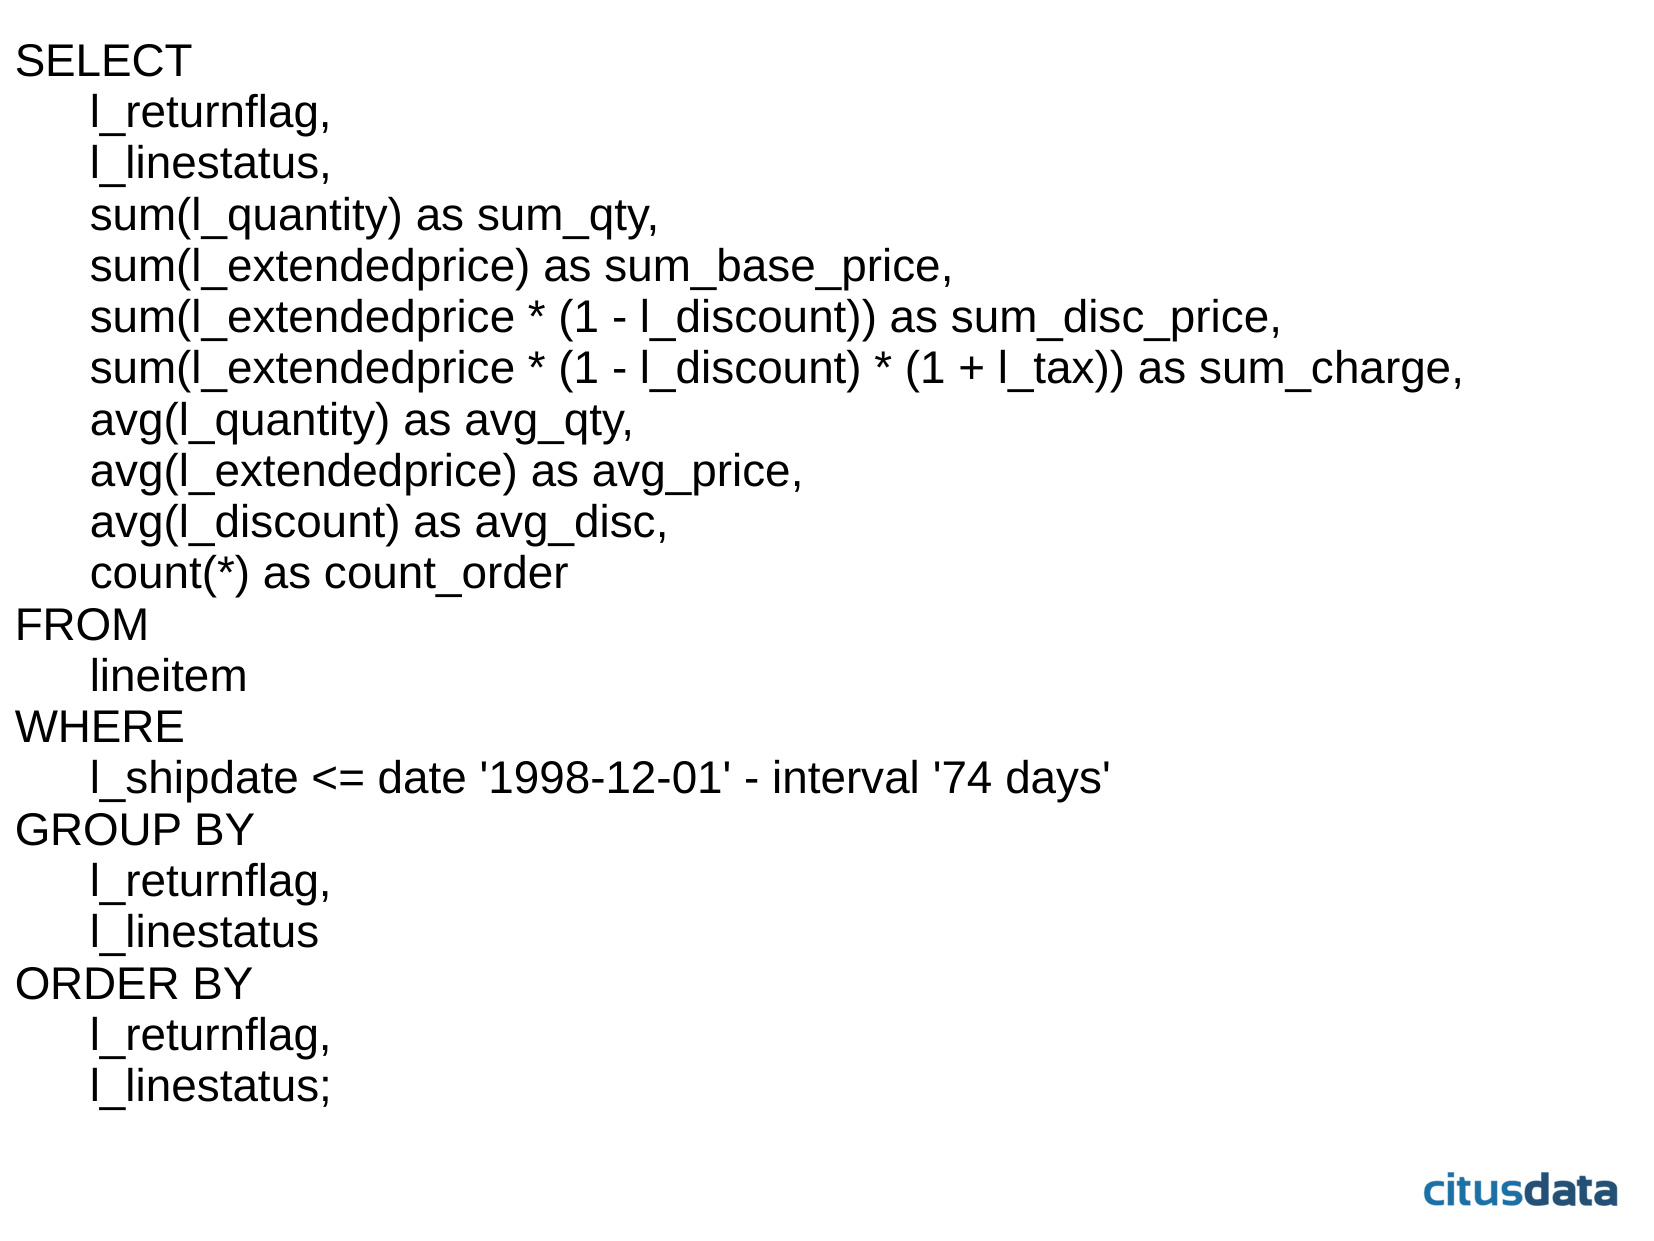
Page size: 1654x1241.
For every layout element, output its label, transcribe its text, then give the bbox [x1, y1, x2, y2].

text_box SELECT l_returnflag, l_linestatus, sum(l_quantity) as sum_qty, sum(l_extendedprice) as sum_base_price, sum(l_extendedprice * (1 - l_discount)) as sum_disc_price, sum(l_extendedprice * (1 - l_discount) * (1 + l_tax)) as sum_charge, avg(l_quantity) as avg_qty, avg(l_extendedprice) as avg_price, avg(l_discount) as avg_disc, count(*) as count_order FROM lineitem WHERE l_shipdate <= date '1998-12-01' - interval '74 days' GROUP BY l_returnflag, l_linestatus ORDER BY l_returnflag, l_linestatus; [0, 27, 1648, 1171]
picture [1420, 1171, 1622, 1209]
